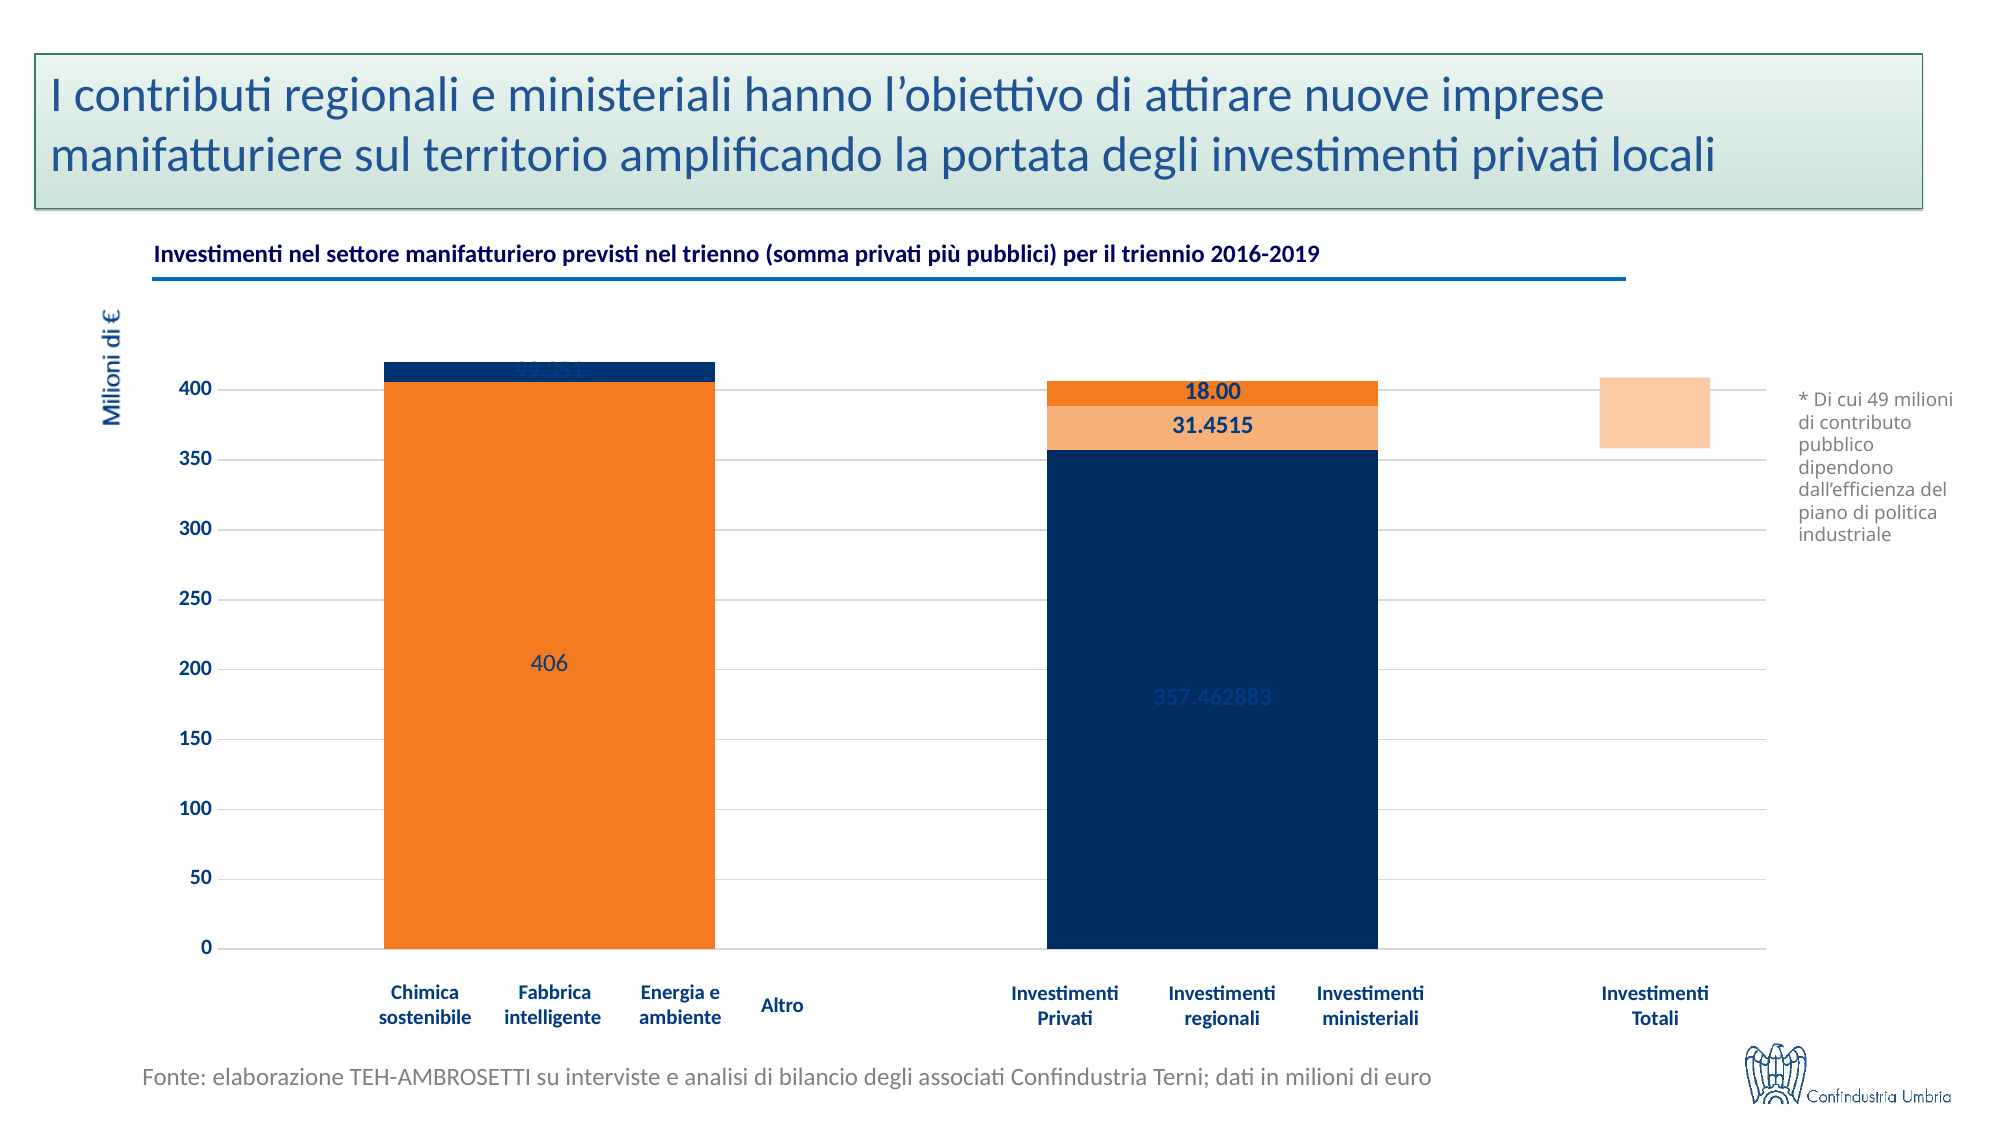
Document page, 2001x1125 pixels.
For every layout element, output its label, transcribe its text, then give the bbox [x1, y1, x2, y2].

picture [75, 272, 143, 482]
title I contributi regionali e ministeriali hanno l’obiettivo di attirare nuove imprese manifatturiere sul territorio amplificando la portata degli investimenti privati locali [35, 54, 1923, 209]
text_box * Di cui 49 milioni di contributo pubblico dipendono dall’efficienza del piano di politica industriale [1783, 380, 1981, 553]
text_box [1599, 377, 1711, 449]
text_box Investimenti nel settore manifatturiero previsti nel trienno (somma privati più pubblici) per il triennio 2016-2019 [149, 233, 1711, 284]
text_box Altro [752, 984, 861, 1025]
text_box Investimenti ministeriali [1284, 972, 1457, 1038]
text_box [1766, 258, 2000, 1034]
text_box Chimica sostenibile [346, 971, 504, 1037]
text_box Investimenti Totali [1568, 972, 1742, 1038]
text_box Investimenti Privati [978, 972, 1135, 1038]
text_box Energia e ambiente [634, 971, 752, 1037]
text_box Fonte: elaborazione TEH-AMBROSETTI su interviste e analisi di bilancio degli associati Confindustria Terni; dati in milioni di euro [137, 1056, 1733, 1092]
text_box Fabbrica intelligente [504, 971, 634, 1037]
chart [149, 318, 1766, 980]
picture [1744, 1014, 1959, 1107]
text_box Investimenti regionali [1135, 972, 1284, 1038]
